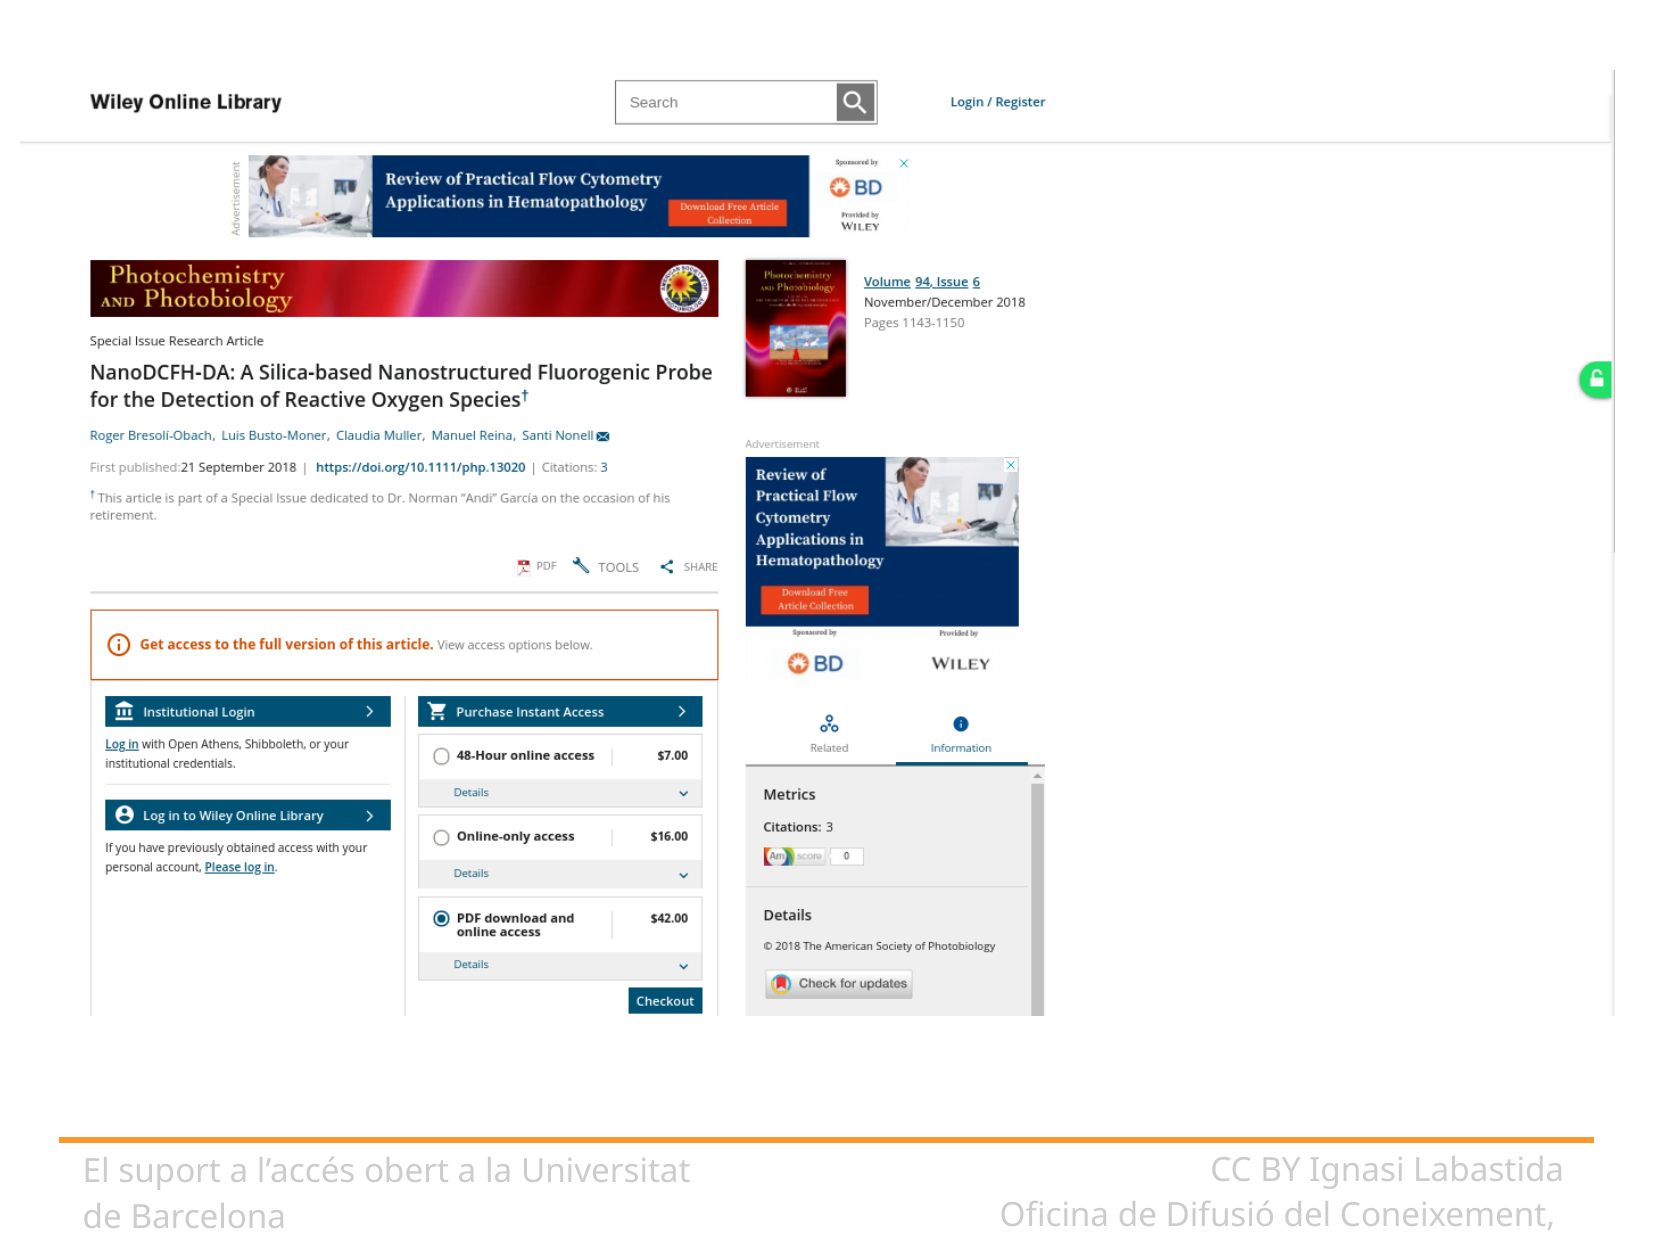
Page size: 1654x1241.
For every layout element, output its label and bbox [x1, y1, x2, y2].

picture [20, 70, 1615, 1016]
